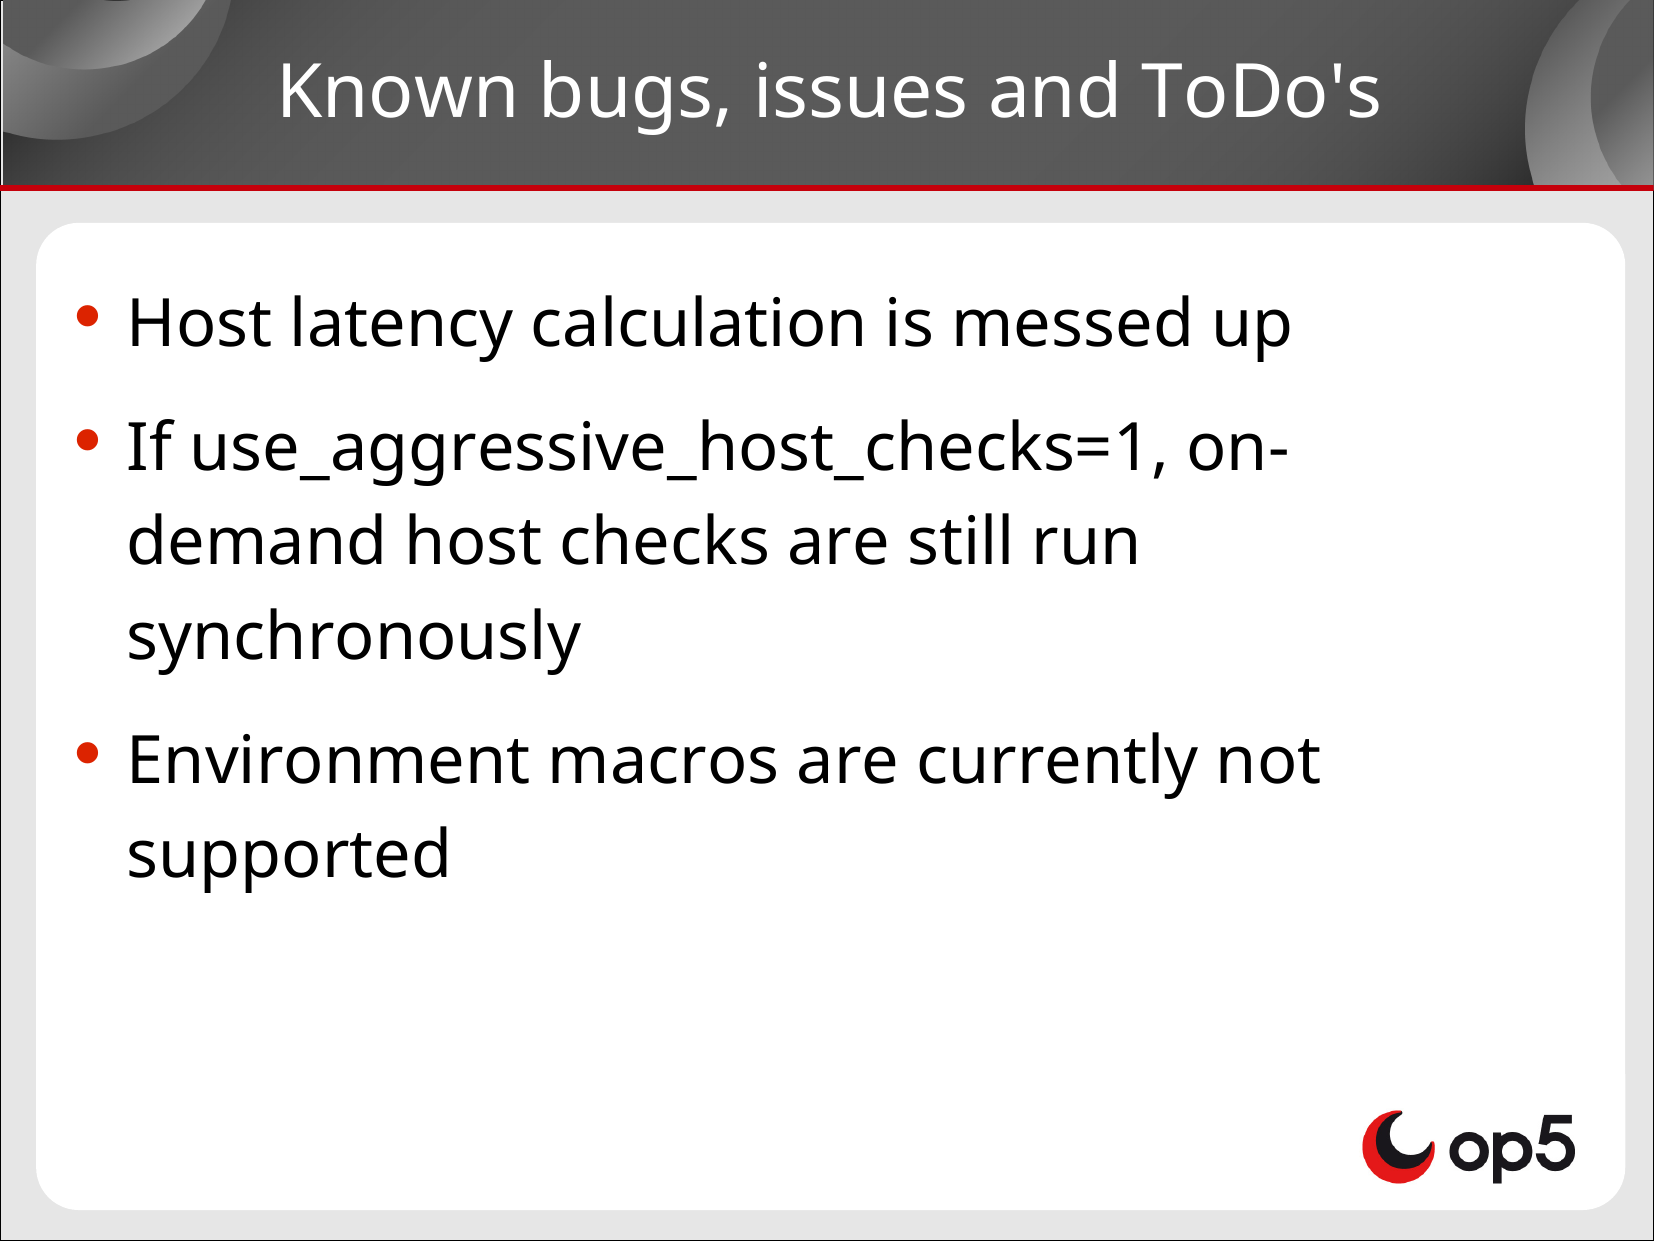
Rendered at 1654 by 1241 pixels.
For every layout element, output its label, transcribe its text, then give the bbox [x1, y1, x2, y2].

picture [3, 0, 1654, 185]
picture [1350, 1103, 1587, 1191]
list Host latency calculation is messed up If use_aggressive_host_checks=1, on-demand host checks are still run synchronously Environment macros are currently not supported [56, 271, 1538, 1163]
title Known bugs, issues and ToDo's [88, 0, 1571, 175]
